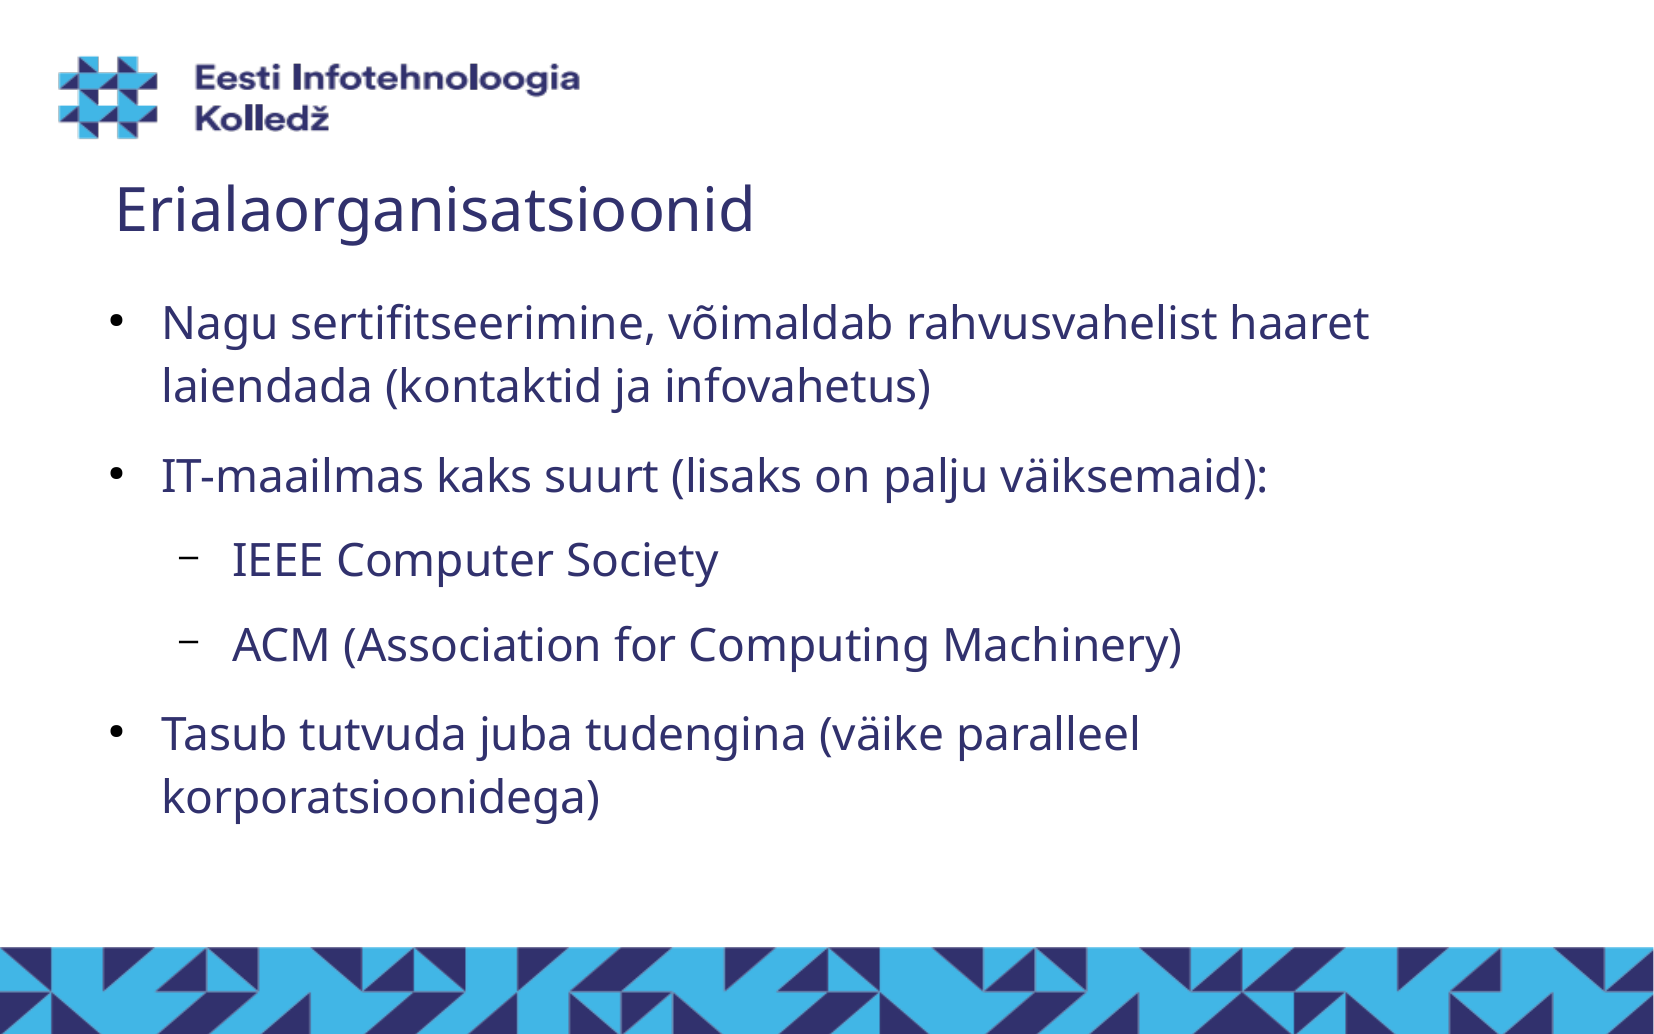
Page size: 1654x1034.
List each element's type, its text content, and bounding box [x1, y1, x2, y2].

list Nagu sertifitseerimine, võimaldab rahvusvahelist haaret laiendada (kontaktid ja infovahetus) IT-maailmas kaks suurt (lisaks on palju väiksemaid): IEEE Computer Society ACM (Association for Computing Machinery) Tasub tutvuda juba tudengina (väike paralleel korporatsioonidega) [90, 290, 1503, 942]
title Erialaorganisatsioonid [114, 121, 1251, 290]
